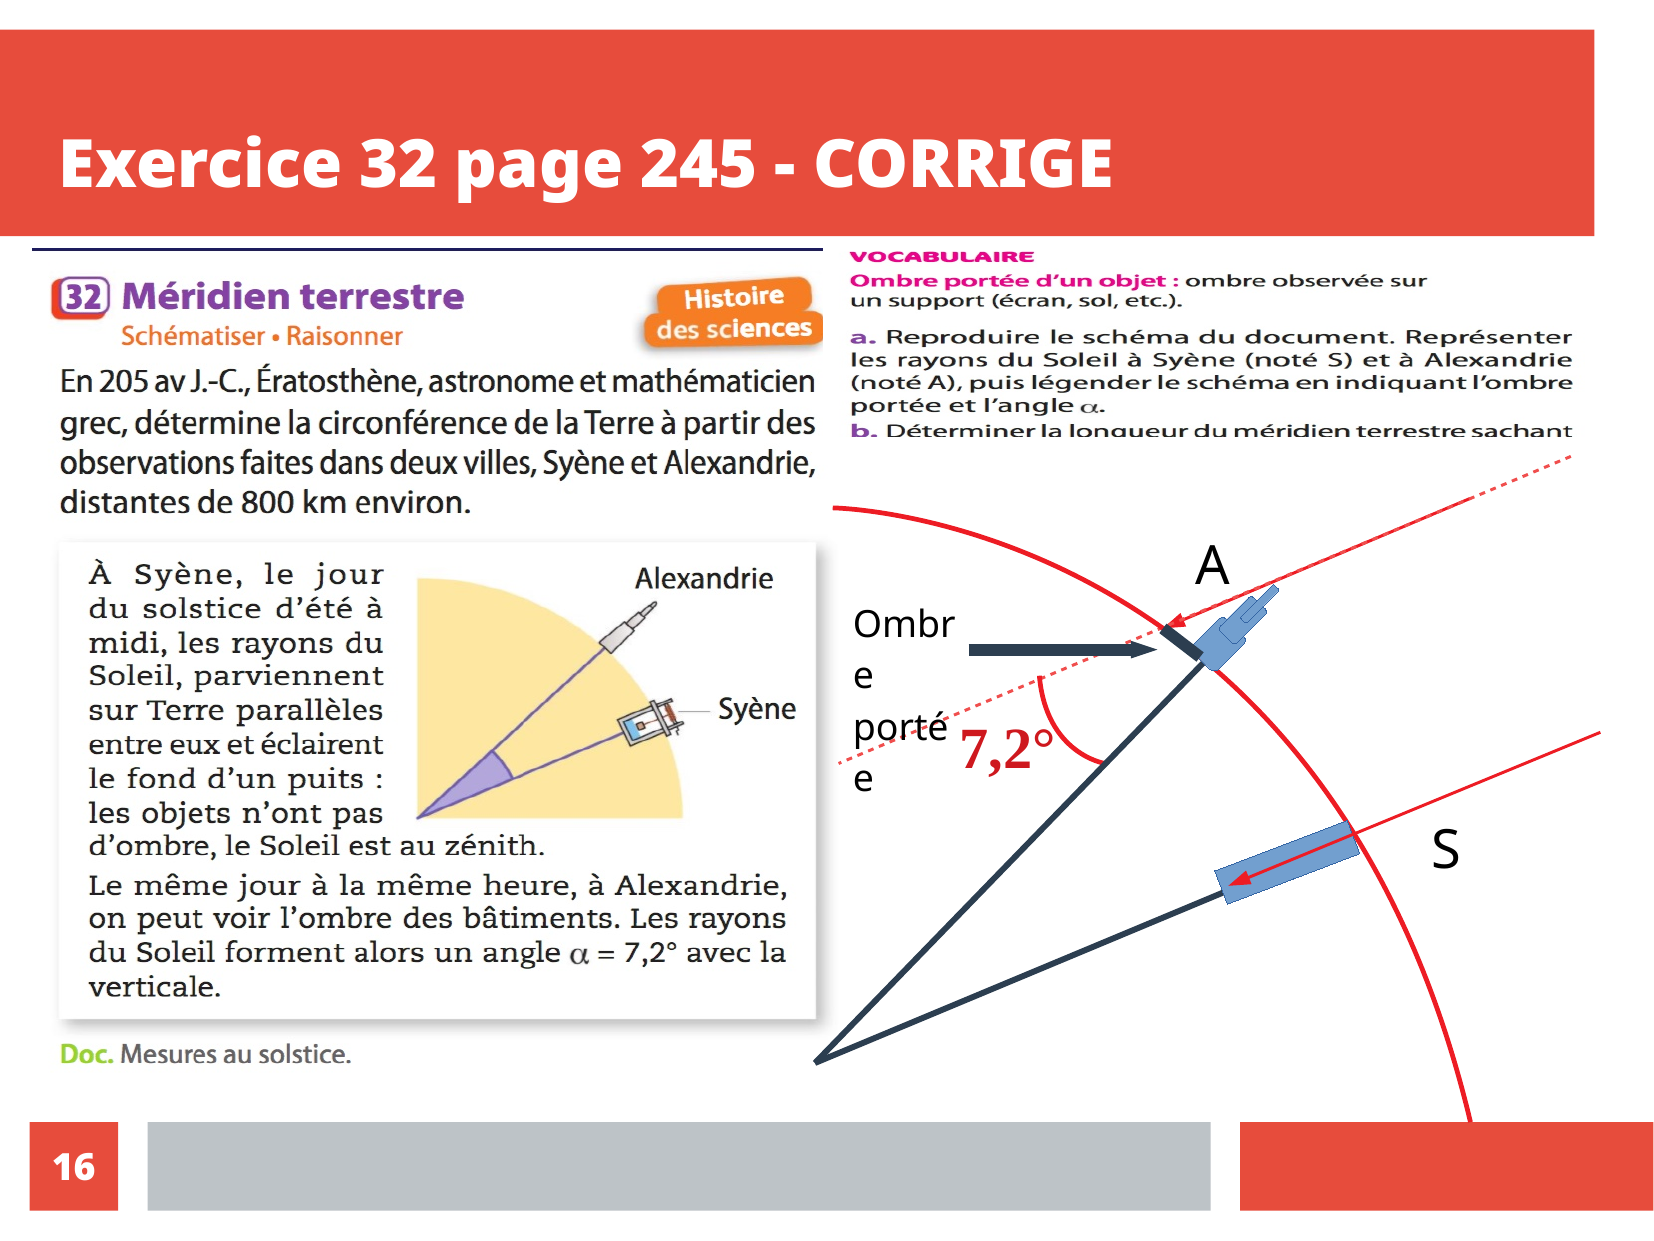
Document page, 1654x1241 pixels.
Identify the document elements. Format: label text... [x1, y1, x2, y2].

text_box [1193, 584, 1279, 671]
title Exercice 32 page 245 - CORRIGE [59, 59, 1595, 207]
text_box A [1180, 519, 1241, 603]
picture [32, 248, 1607, 1091]
text_box S [1417, 803, 1476, 887]
text_box [1214, 820, 1360, 905]
text_box 7,2° [944, 708, 1087, 789]
text_box Ombre portée [838, 590, 981, 700]
picture [830, 1032, 851, 1053]
